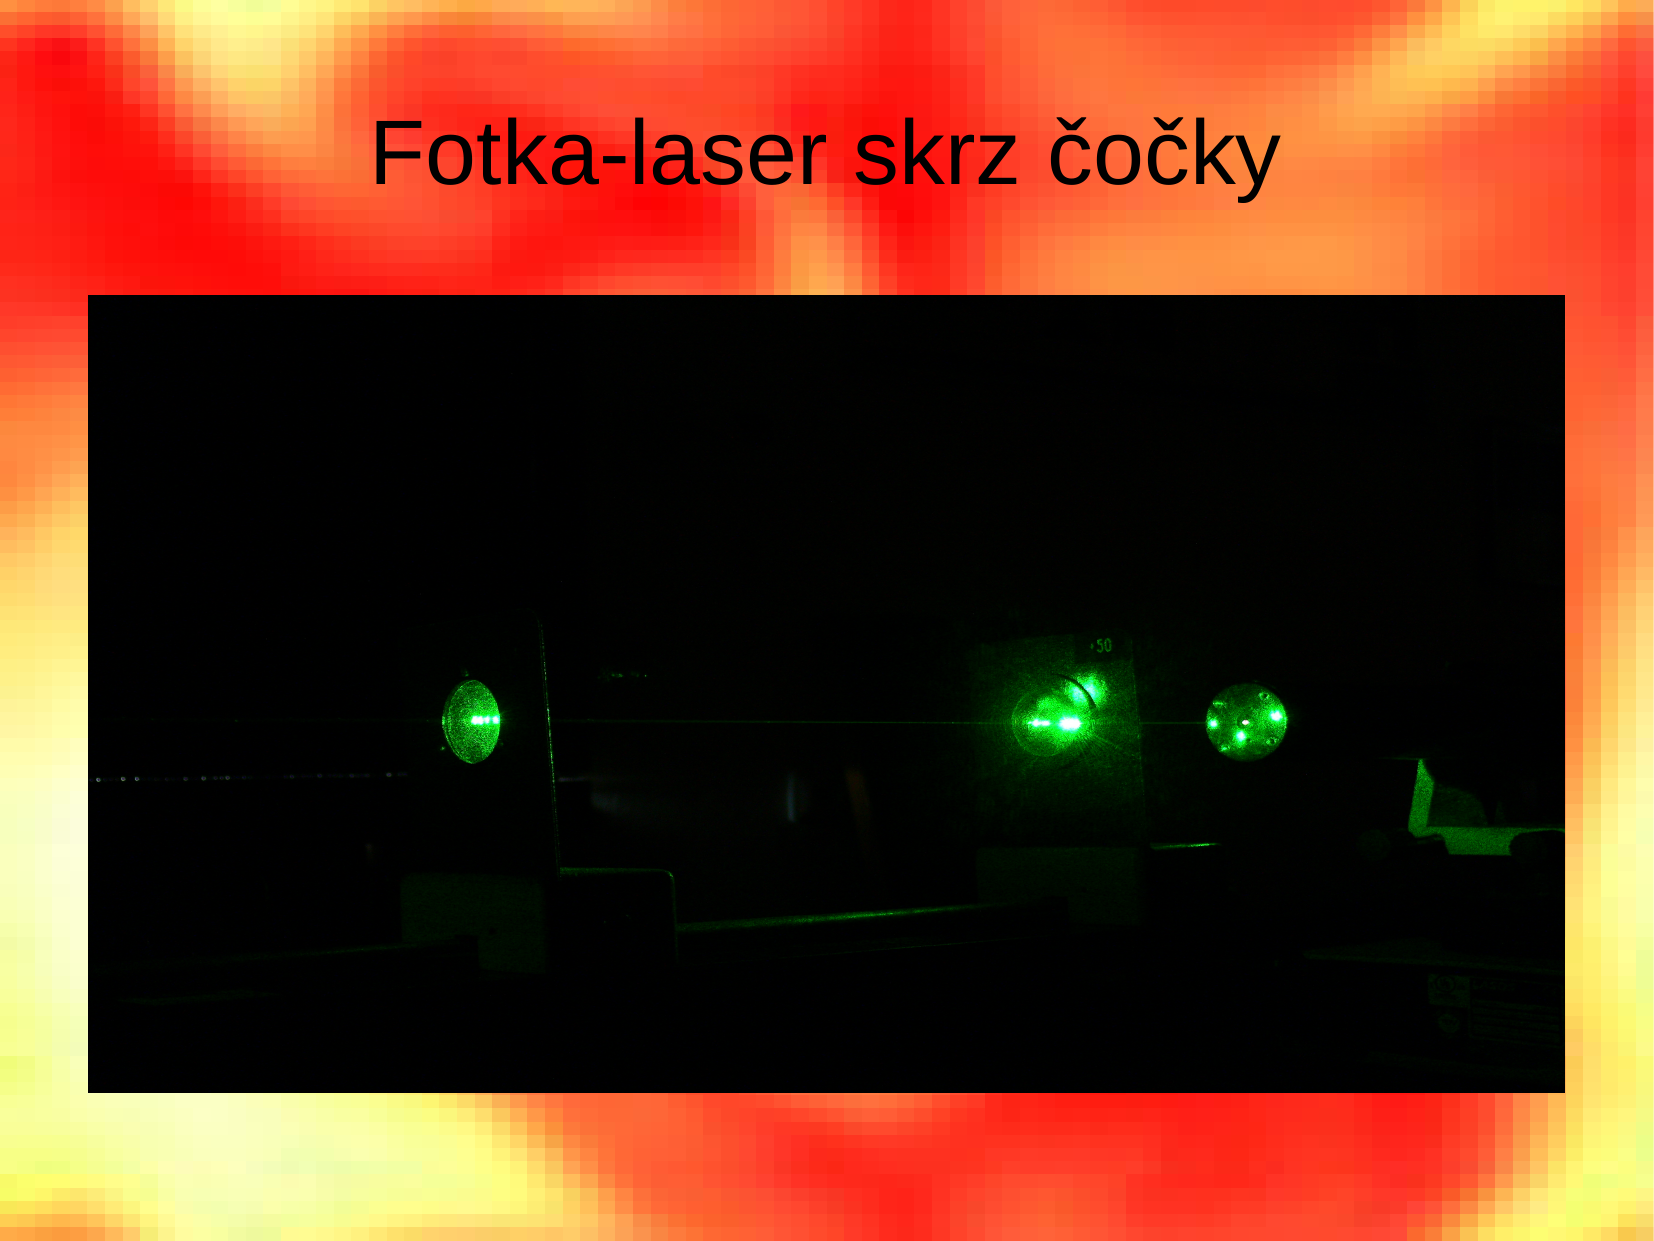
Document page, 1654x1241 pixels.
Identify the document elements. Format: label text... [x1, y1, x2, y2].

picture [0, 0, 1654, 1241]
title Fotka-laser skrz čočky [82, 49, 1571, 257]
